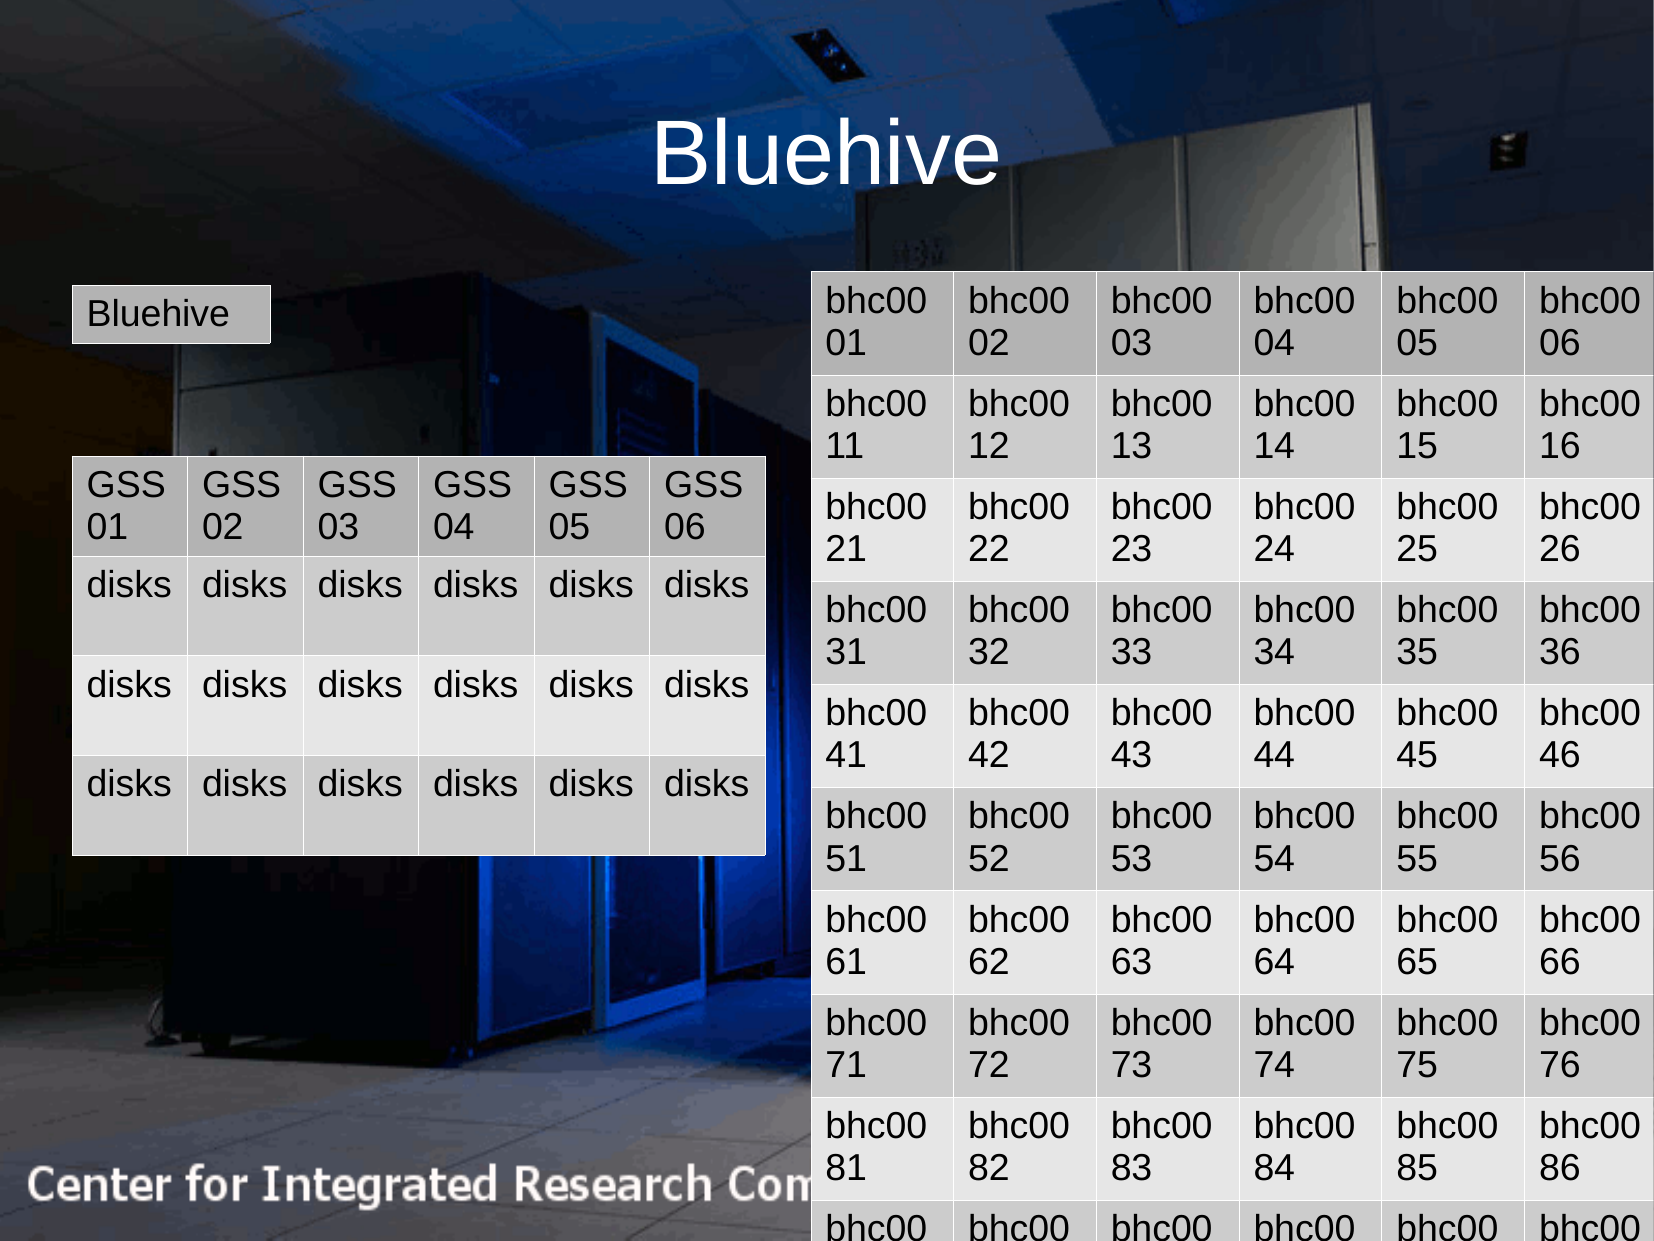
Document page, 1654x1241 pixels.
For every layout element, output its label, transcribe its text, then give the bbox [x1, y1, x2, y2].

table_cell disks [73, 557, 187, 655]
table_cell bhc0093 [1116, 1223, 1126, 1239]
table_header GSS05 [535, 457, 649, 556]
table_cell disks [650, 557, 765, 655]
table_cell disks [419, 756, 534, 855]
table_cell bhc0052 [954, 788, 1096, 890]
table_header GSS04 [419, 457, 534, 556]
table_cell disks [188, 656, 303, 755]
table_cell bhc0084 [1240, 1098, 1381, 1200]
table_cell bhc0091 [831, 1223, 841, 1239]
table_cell bhc0095 [1402, 1223, 1412, 1239]
table_cell bhc0075 [1382, 995, 1524, 1097]
table_cell bhc0026 [1525, 479, 1654, 581]
table_cell bhc0034 [1240, 582, 1381, 684]
table_cell bhc0092 [974, 1223, 984, 1239]
table_cell disks [304, 756, 418, 855]
table_cell bhc0093 [1097, 1201, 1239, 1241]
table_cell bhc0013 [1097, 376, 1239, 478]
table_cell disks [535, 756, 649, 855]
table_cell bhc0021 [812, 479, 953, 581]
table_cell bhc0096 [1525, 1201, 1654, 1241]
table_cell bhc0096 [1545, 1223, 1555, 1239]
table_cell bhc0044 [1240, 685, 1381, 787]
table_cell bhc0096 [1604, 1218, 1615, 1239]
table_header bhc0002 [954, 272, 1096, 375]
table_cell bhc0091 [911, 1218, 922, 1239]
table_cell bhc0093 [1137, 1223, 1146, 1241]
table_cell bhc0035 [1382, 582, 1524, 684]
table_header bhc0004 [1240, 272, 1381, 375]
table_cell bhc0092 [954, 1201, 1096, 1241]
table_cell bhc0086 [1525, 1098, 1654, 1200]
table_cell bhc0095 [1382, 1201, 1524, 1241]
table_cell disks [304, 656, 418, 755]
table_cell disks [535, 557, 649, 655]
table_cell bhc0041 [812, 685, 953, 787]
table_cell bhc0065 [1382, 891, 1524, 994]
table_cell bhc0095 [1482, 1218, 1493, 1239]
table_cell bhc0066 [1525, 891, 1654, 994]
table_cell bhc0055 [1382, 788, 1524, 890]
table_cell bhc0091 [852, 1223, 861, 1241]
table_cell bhc0092 [1033, 1218, 1044, 1239]
table_header GSS02 [188, 457, 303, 556]
table_header GSS03 [304, 457, 418, 556]
table_cell bhc0015 [1382, 376, 1524, 478]
table_cell bhc0053 [1097, 788, 1239, 890]
table_cell bhc0022 [954, 479, 1096, 581]
table_cell bhc0043 [1097, 685, 1239, 787]
table_cell bhc0072 [954, 995, 1096, 1097]
table_cell bhc0092 [1054, 1218, 1065, 1239]
table_cell disks [535, 656, 649, 755]
table_cell bhc0046 [1525, 685, 1654, 787]
table_cell bhc0094 [1240, 1201, 1381, 1241]
table_cell bhc0032 [954, 582, 1096, 684]
table_cell disks [650, 656, 765, 755]
table_cell bhc0085 [1382, 1098, 1524, 1200]
picture [0, 0, 1654, 1241]
table_cell bhc0042 [954, 685, 1096, 787]
table_cell bhc0093 [1196, 1218, 1207, 1239]
table_cell bhc0095 [1461, 1218, 1472, 1239]
table_cell bhc0045 [1382, 685, 1524, 787]
table_cell disks [304, 557, 418, 655]
table_cell bhc0096 [1625, 1218, 1636, 1239]
table_cell disks [188, 557, 303, 655]
table_header bhc0003 [1097, 272, 1239, 375]
table_cell bhc0096 [1565, 1223, 1574, 1241]
table_cell disks [73, 656, 187, 755]
table_cell bhc0074 [1240, 995, 1381, 1097]
table_cell bhc0091 [812, 1201, 953, 1241]
table_cell bhc0011 [812, 376, 953, 478]
table_cell bhc0092 [994, 1223, 1003, 1241]
table_cell bhc0091 [890, 1218, 901, 1239]
table_cell bhc0014 [1240, 376, 1381, 478]
table_cell disks [188, 756, 303, 855]
table_cell bhc0023 [1097, 479, 1239, 581]
table_cell bhc0036 [1525, 582, 1654, 684]
table_cell disks [650, 756, 765, 855]
table_cell bhc0056 [1525, 788, 1654, 890]
table_cell bhc0016 [1525, 376, 1654, 478]
table_header bhc0006 [1525, 272, 1654, 375]
table_cell bhc0081 [812, 1098, 953, 1200]
table_cell bhc0071 [812, 995, 953, 1097]
table_cell bhc0073 [1097, 995, 1239, 1097]
table_cell bhc0082 [954, 1098, 1096, 1200]
table_cell bhc0025 [1382, 479, 1524, 581]
table_cell bhc0033 [1097, 582, 1239, 684]
table_cell bhc0094 [1339, 1218, 1350, 1239]
table_header bhc0001 [812, 272, 953, 375]
table_cell bhc0061 [812, 891, 953, 994]
table_cell bhc0094 [1259, 1223, 1269, 1239]
table_cell bhc0063 [1097, 891, 1239, 994]
table_cell disks [419, 557, 534, 655]
table_cell bhc0083 [1097, 1098, 1239, 1200]
table_cell bhc0024 [1240, 479, 1381, 581]
table_cell bhc0064 [1240, 891, 1381, 994]
table_cell disks [419, 656, 534, 755]
table_header GSS01 [73, 457, 187, 556]
table_cell disks [73, 756, 187, 855]
table_header GSS06 [650, 457, 765, 556]
table_cell bhc0062 [954, 891, 1096, 994]
table_cell bhc0012 [954, 376, 1096, 478]
table_header Bluehive [73, 286, 270, 343]
table_cell bhc0051 [812, 788, 953, 890]
table_cell bhc0054 [1240, 788, 1381, 890]
table_header bhc0005 [1382, 272, 1524, 375]
table_cell bhc0095 [1423, 1223, 1432, 1241]
table_cell bhc0094 [1318, 1218, 1329, 1239]
table_cell bhc0094 [1280, 1223, 1289, 1241]
table_cell bhc0031 [812, 582, 953, 684]
title Bluehive [82, 49, 1571, 257]
table_cell bhc0093 [1176, 1218, 1187, 1239]
table_cell bhc0076 [1525, 995, 1654, 1097]
